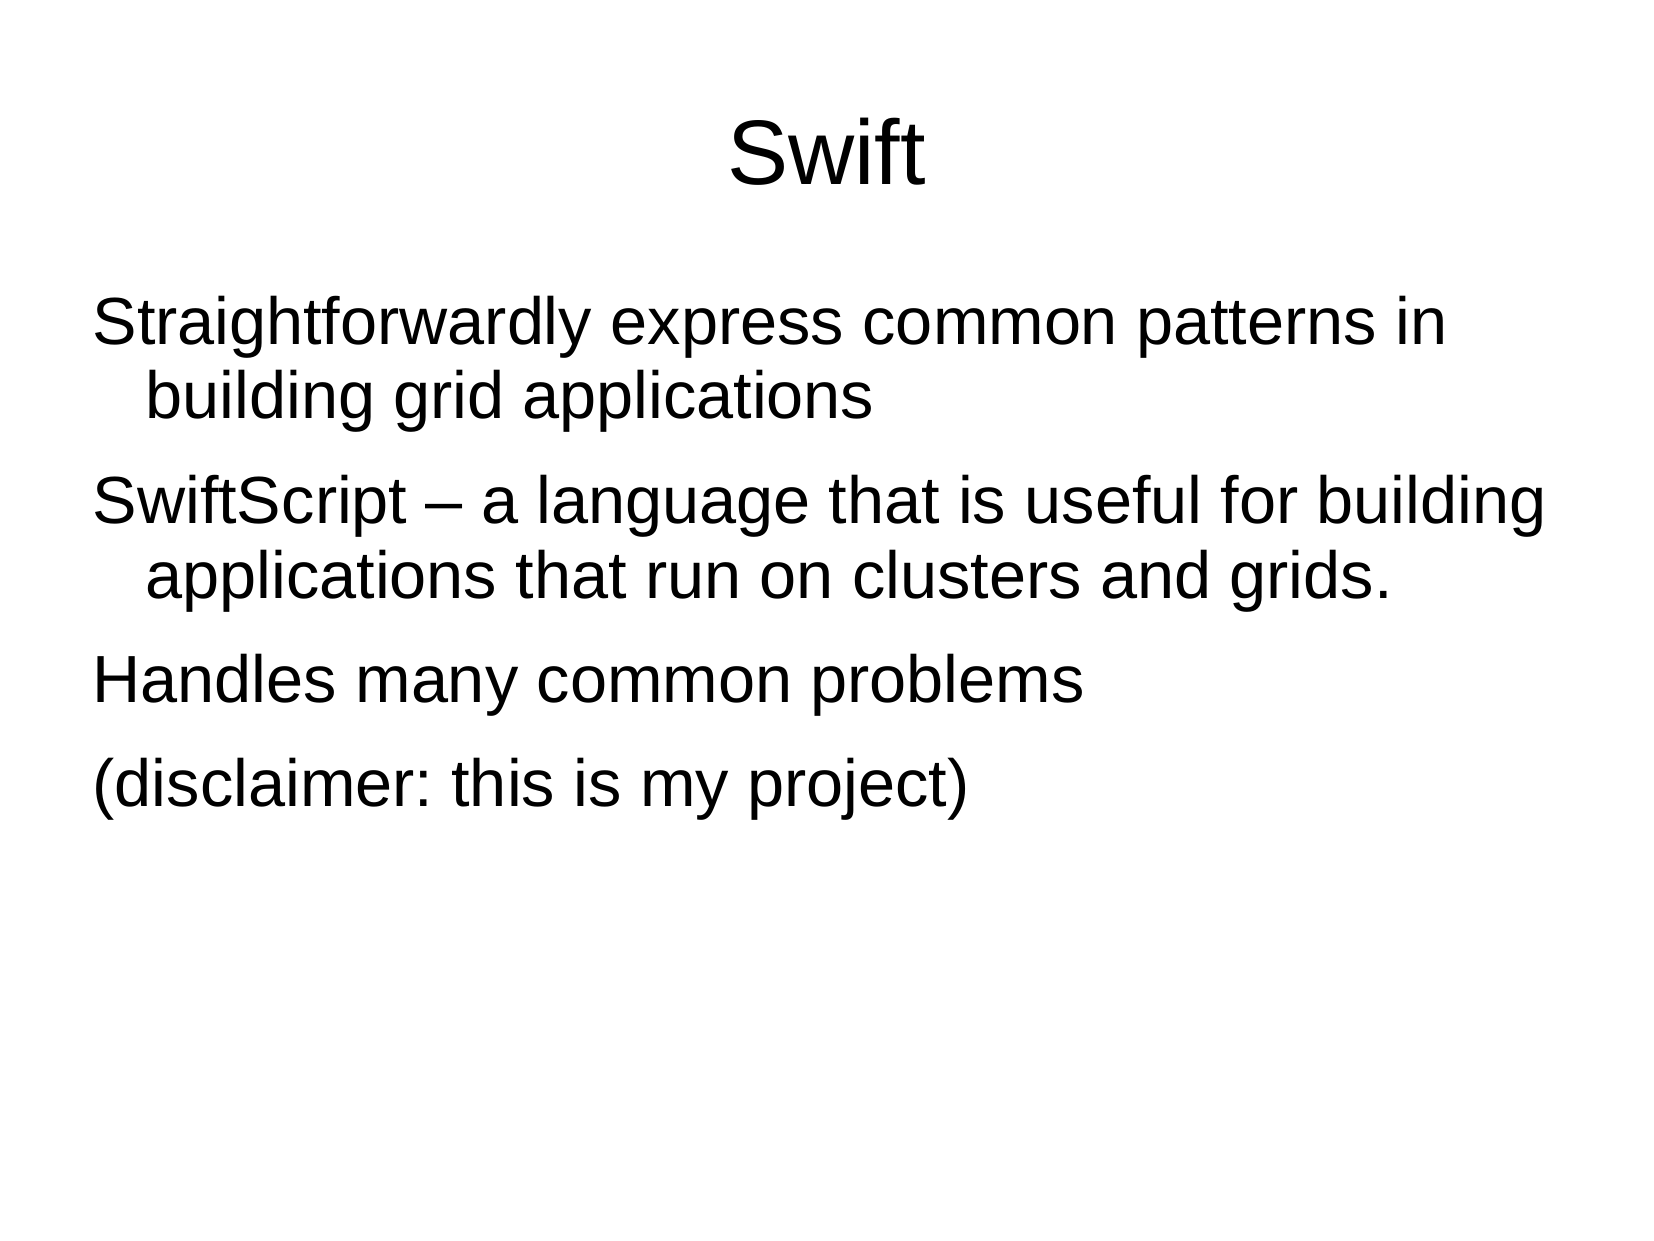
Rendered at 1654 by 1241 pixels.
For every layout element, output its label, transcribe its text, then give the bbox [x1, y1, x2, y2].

list Straightforwardly express common patterns in building grid applications SwiftScript – a language that is useful for building applications that run on clusters and grids. Handles many common problems (disclaimer: this is my project) [75, 283, 1564, 1088]
title Swift [82, 56, 1571, 250]
